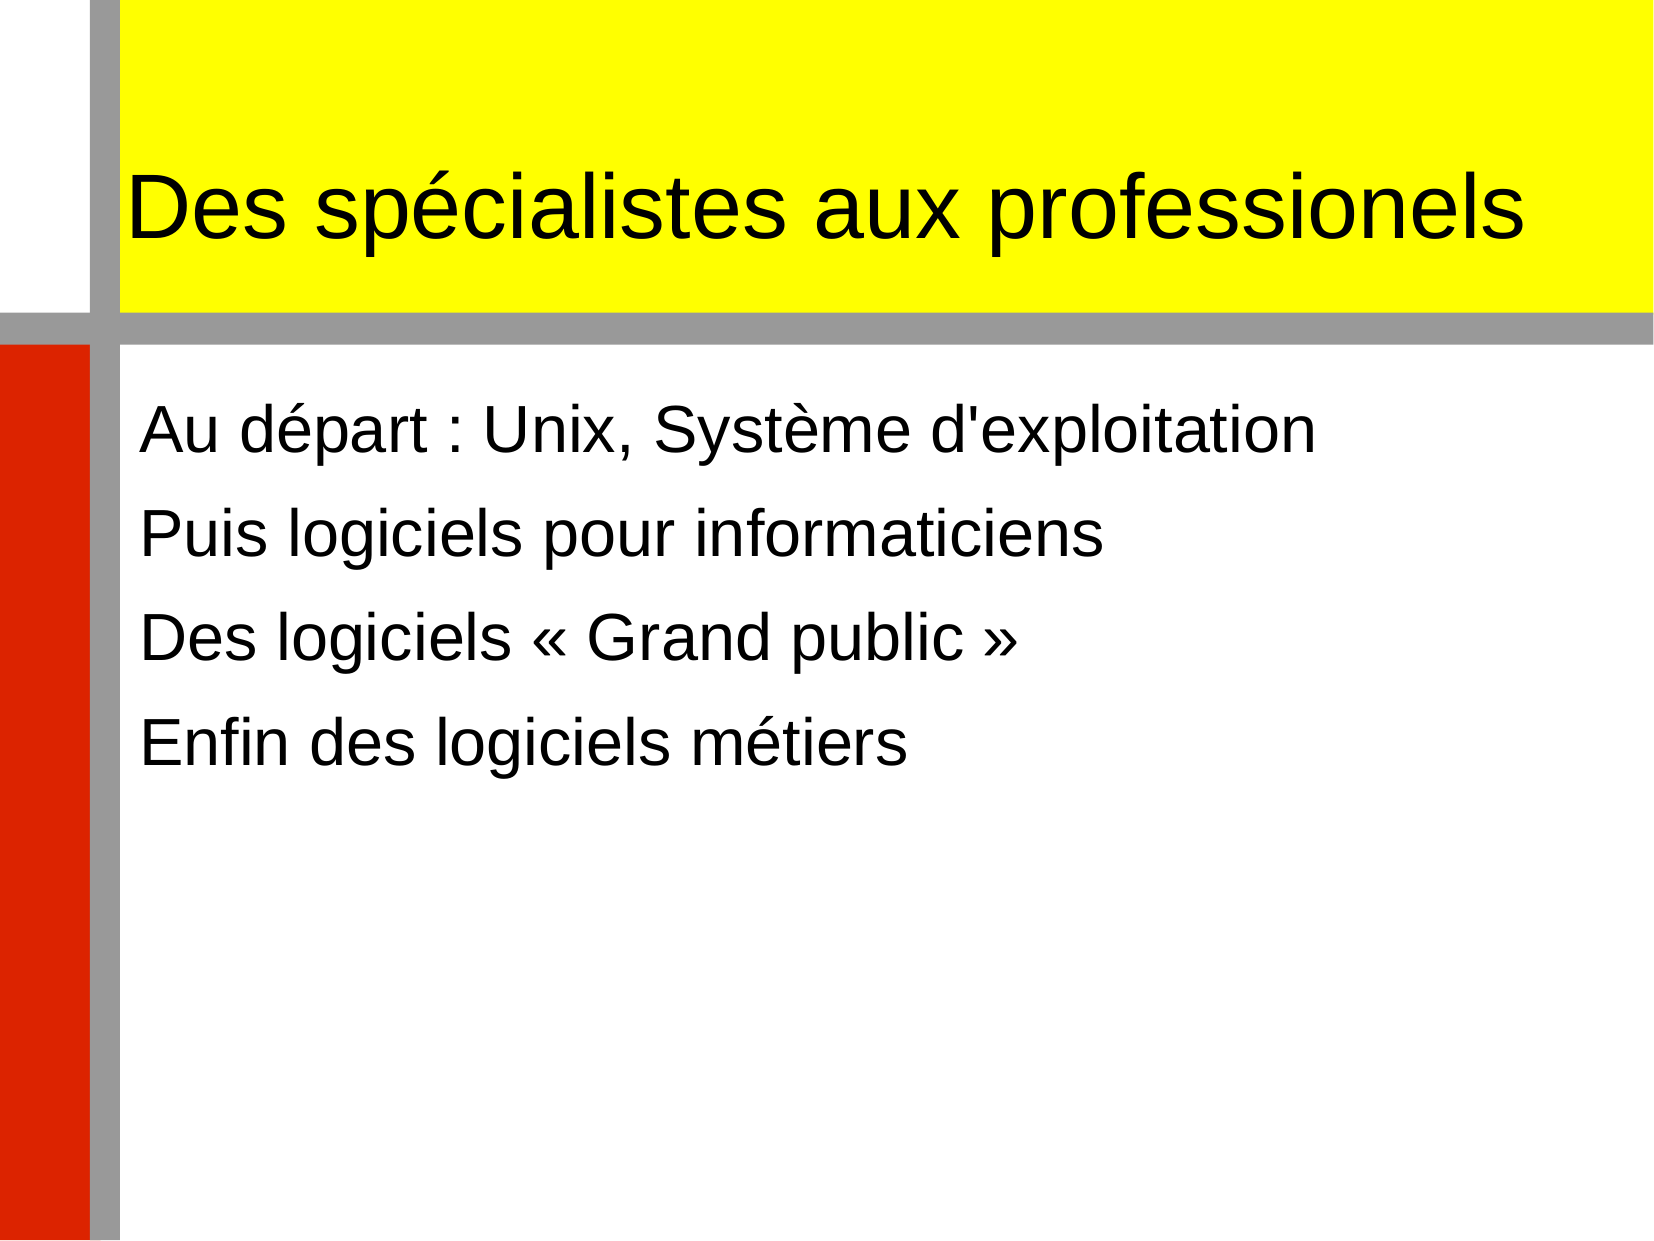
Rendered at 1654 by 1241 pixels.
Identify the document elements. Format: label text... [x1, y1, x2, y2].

list Au départ : Unix, Système d'exploitation Puis logiciels pour informaticiens Des logiciels « Grand public » Enfin des logiciels métiers [121, 391, 1534, 1127]
title Des spécialistes aux professionels [121, 102, 1534, 311]
